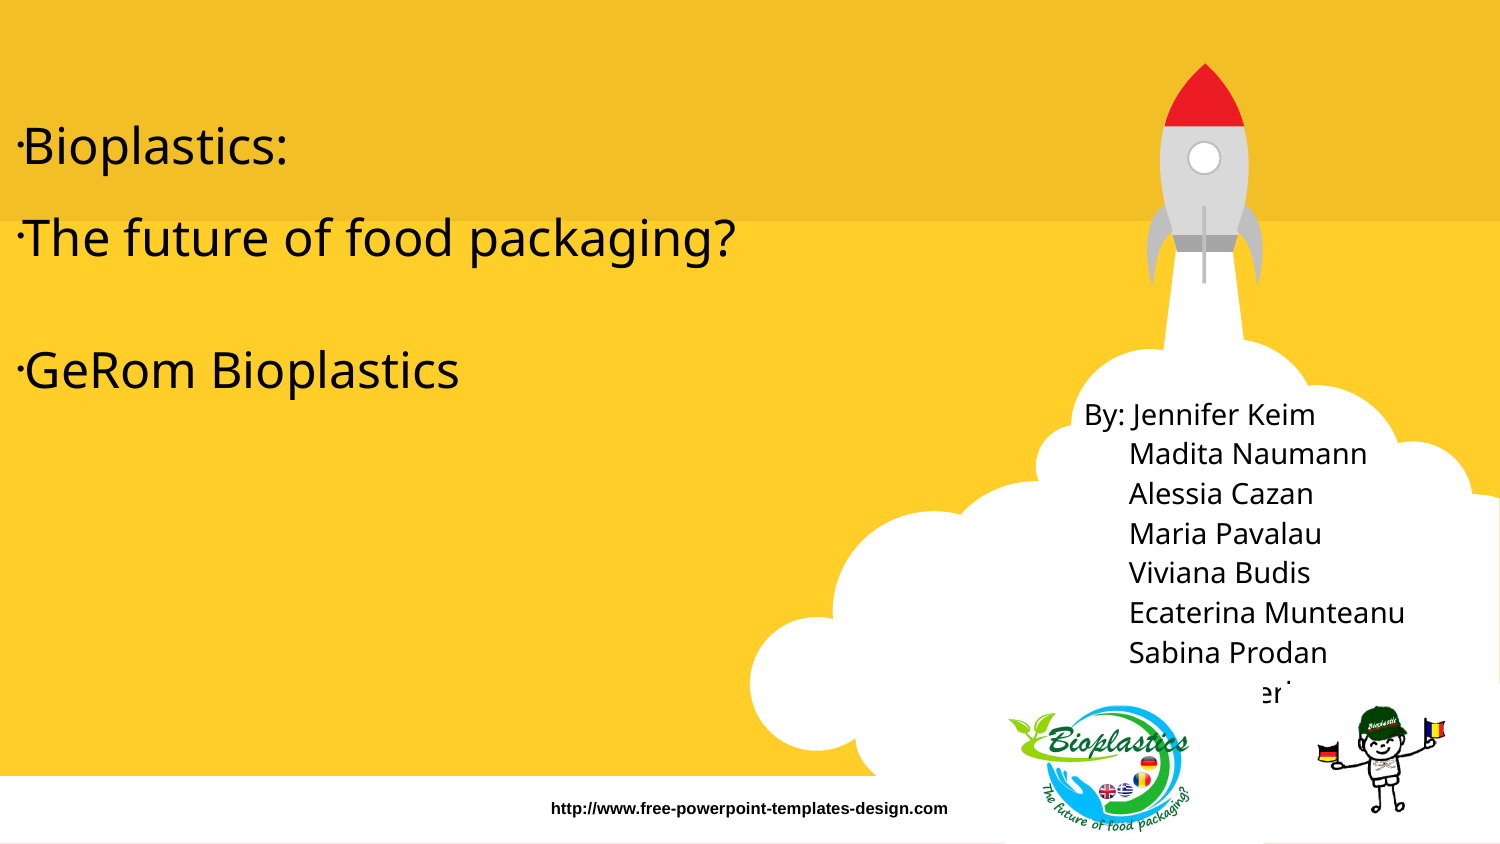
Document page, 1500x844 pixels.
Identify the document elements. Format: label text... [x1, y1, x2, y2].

picture [1005, 672, 1263, 844]
list Bioplastics: The future of food packaging? [2, 102, 1212, 281]
text_box http://www.free-powerpoint-templates-design.com [0, 791, 1005, 826]
picture [1281, 684, 1500, 837]
list GeRom Bioplastics [2, 327, 629, 446]
text_box By: Jennifer Keim Madita Naumann Alessia Cazan Maria Pavalau Viviana Budis Ecaterina Munteanu Sabina Prodan Lea Ruggerberg [1068, 386, 1471, 720]
